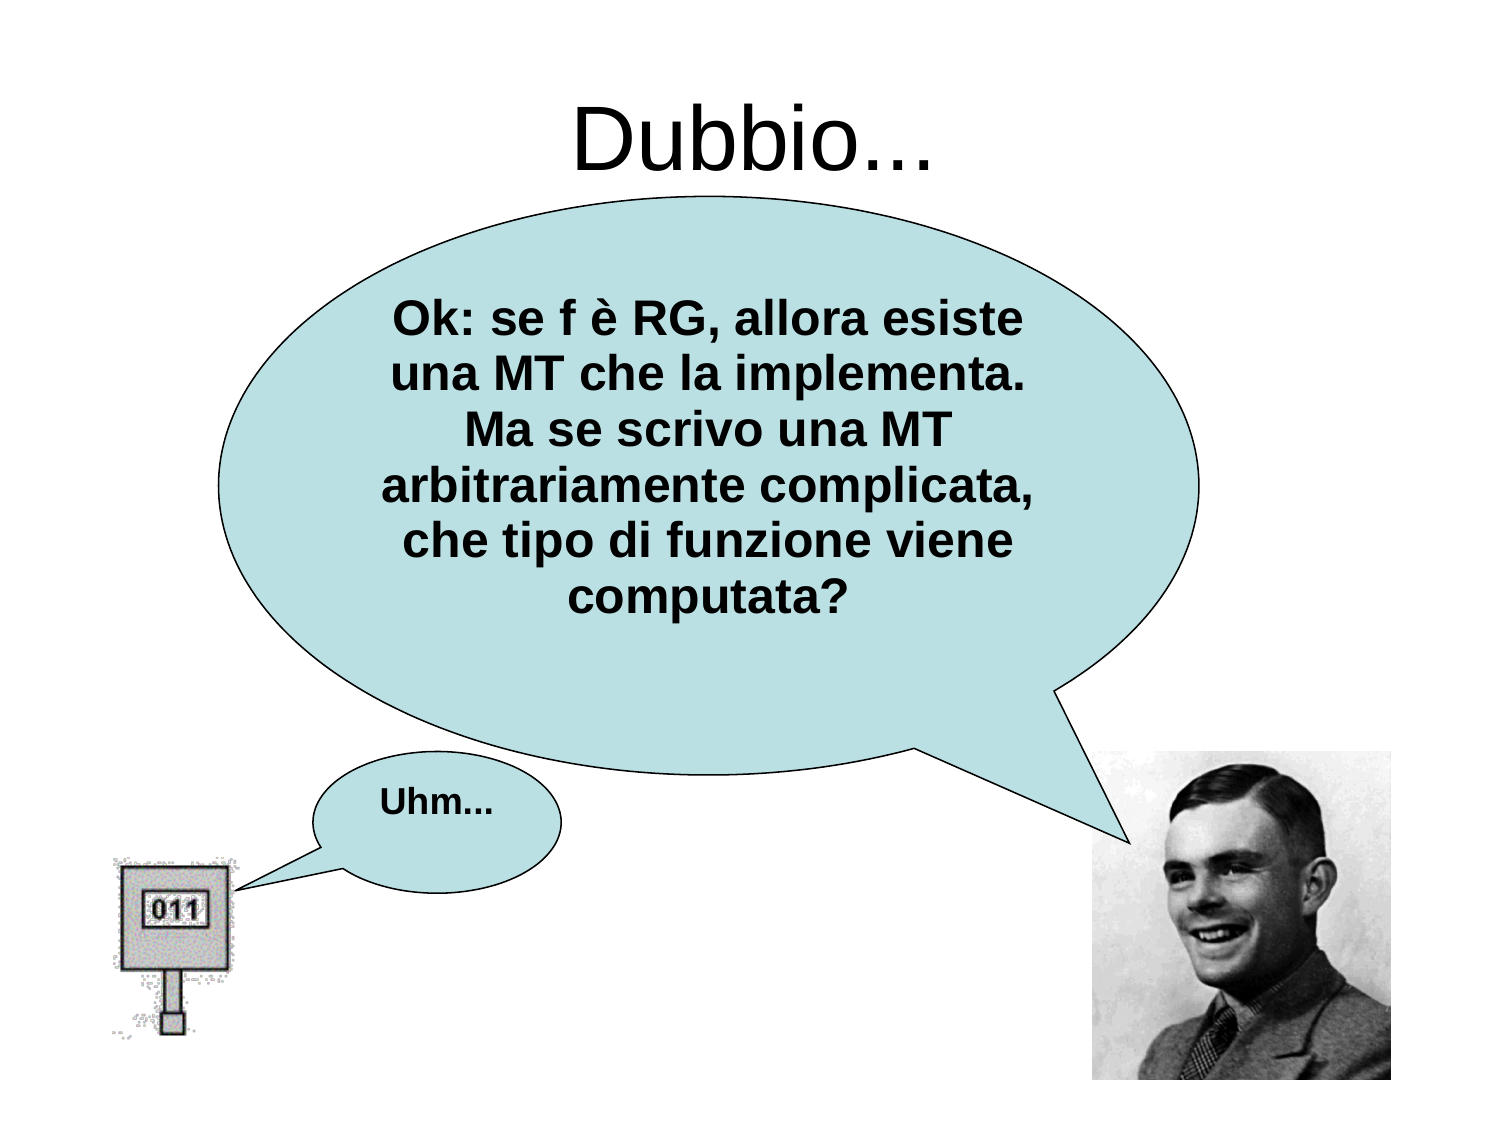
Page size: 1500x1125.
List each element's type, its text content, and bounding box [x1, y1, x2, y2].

picture [1092, 751, 1391, 1080]
title Dubbio... [41, 45, 1467, 233]
text_box Uhm... [234, 751, 562, 894]
picture [112, 857, 245, 1050]
text_box Ok: se f è RG, allora esiste una MT che la implementa. Ma se scrivo una MT arbitrariamente complicata, che tipo di funzione viene computata? [218, 196, 1199, 844]
